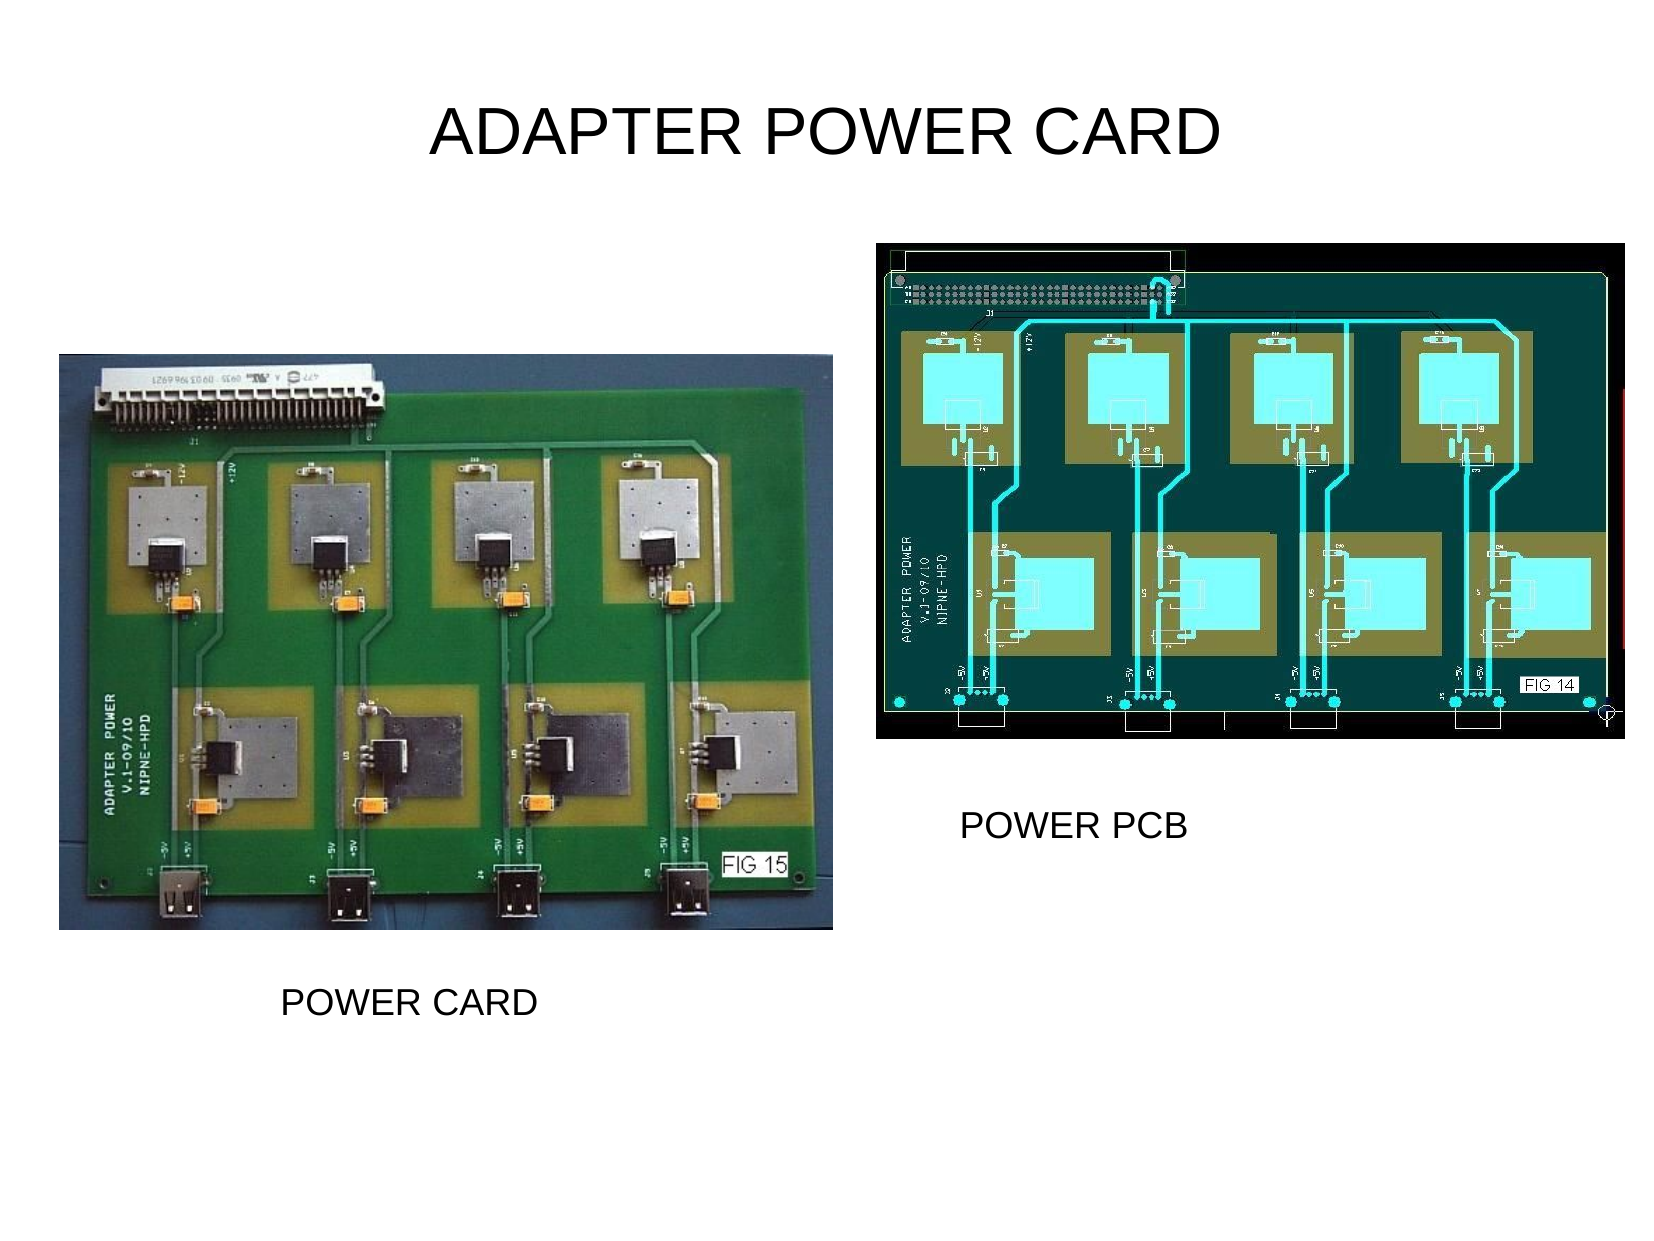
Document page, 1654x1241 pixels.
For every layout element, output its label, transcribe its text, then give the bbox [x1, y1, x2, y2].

text_box POWER CARD [265, 974, 562, 1032]
title ADAPTER POWER CARD [82, 56, 1571, 207]
text_box POWER PCB [944, 797, 1447, 855]
picture [59, 354, 833, 930]
picture [876, 243, 1625, 739]
